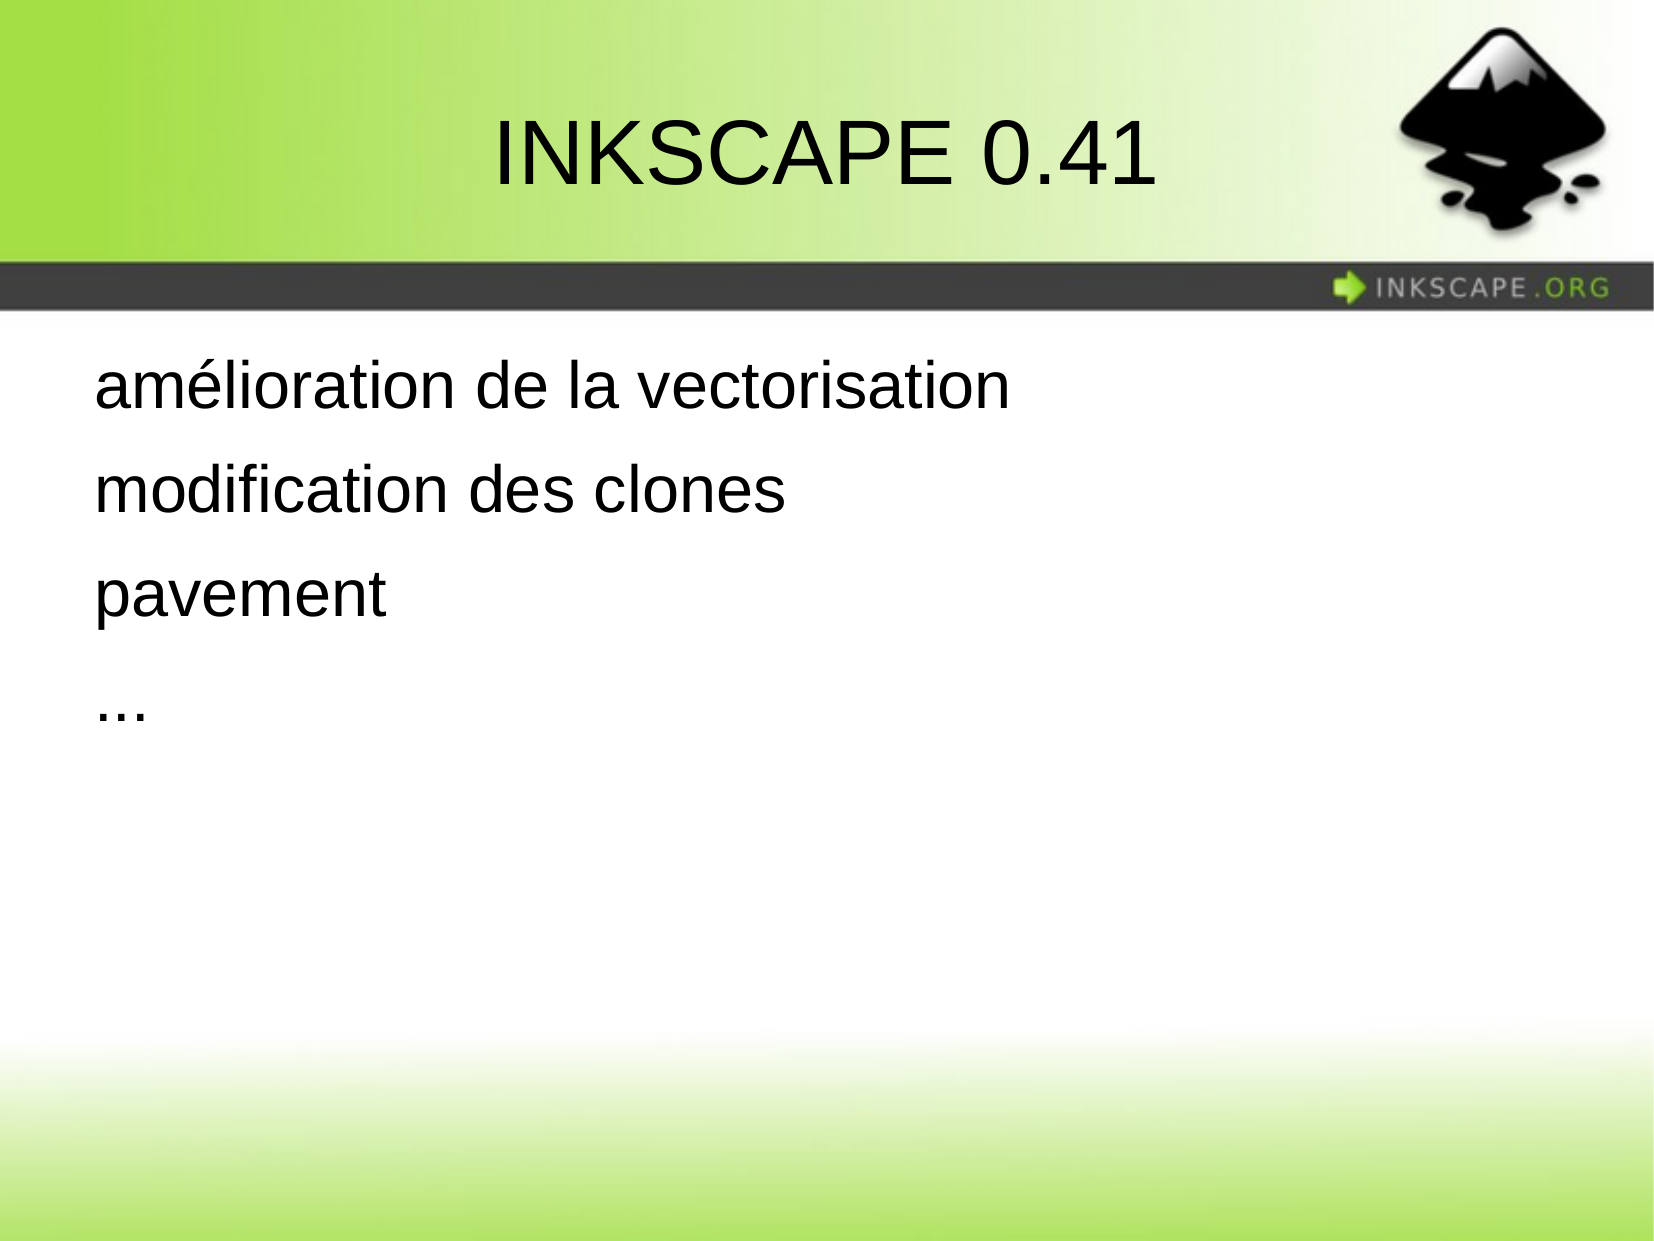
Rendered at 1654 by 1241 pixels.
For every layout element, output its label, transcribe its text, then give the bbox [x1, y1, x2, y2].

picture [0, 0, 1654, 1241]
title INKSCAPE 0.41 [82, 49, 1571, 257]
list amélioration de la vectorisation modification des clones pavement ... [76, 347, 1565, 1152]
